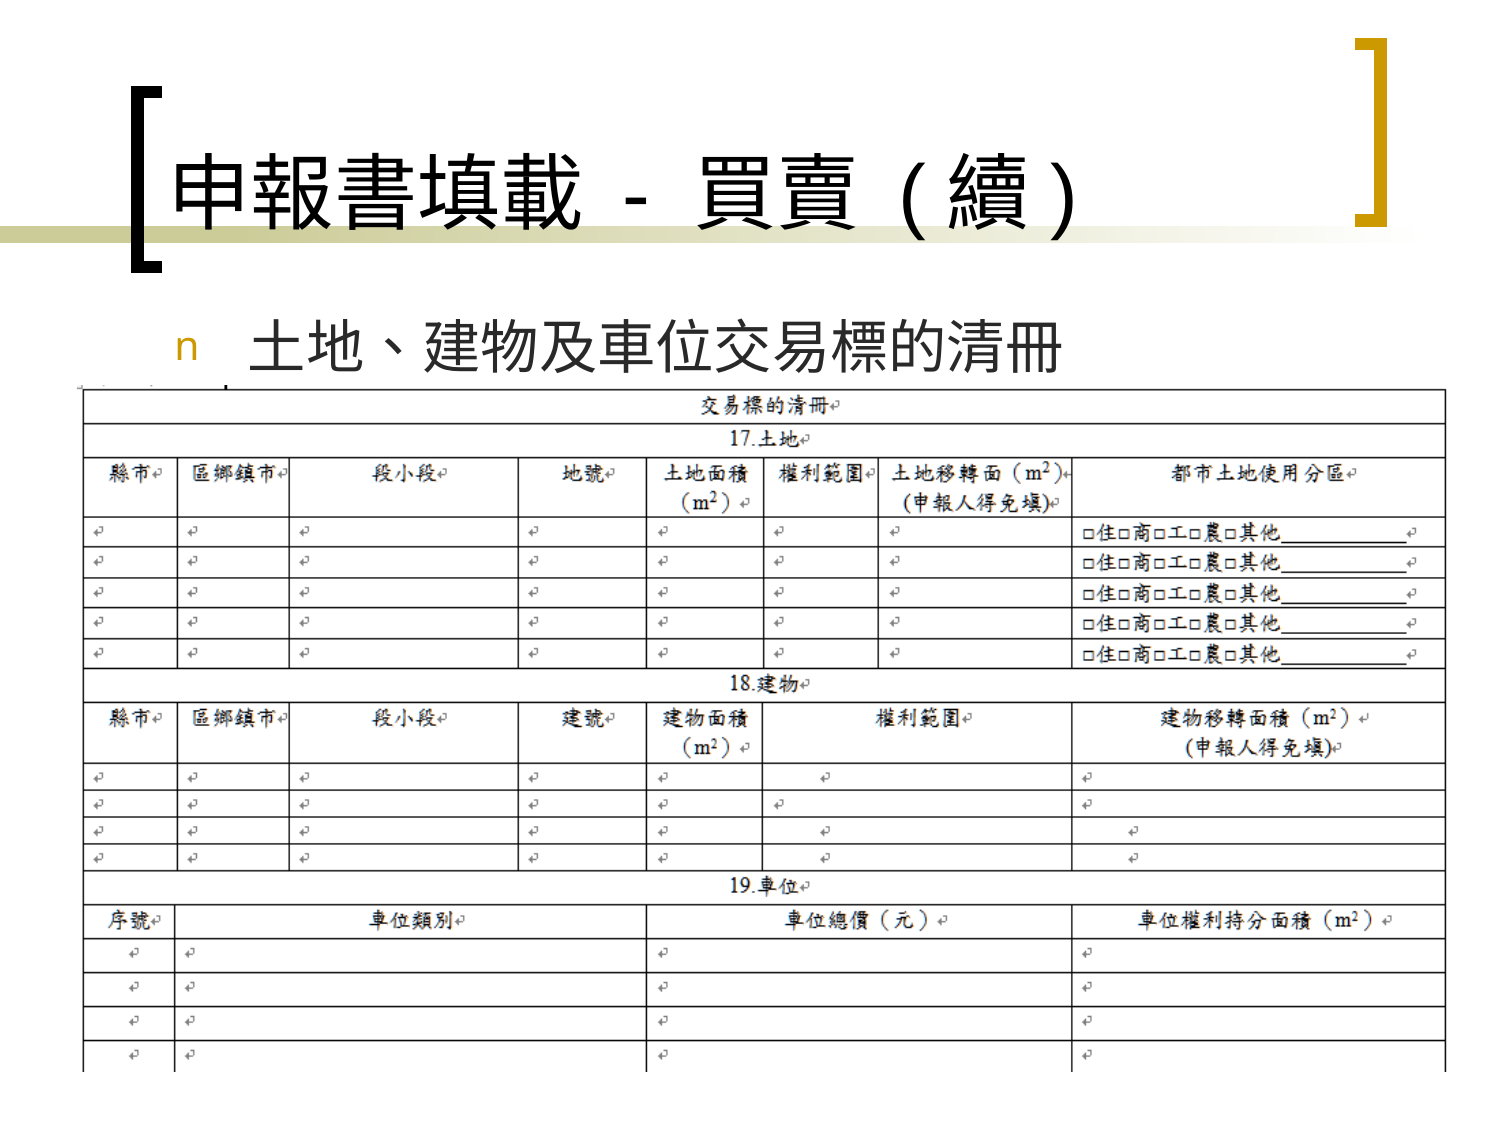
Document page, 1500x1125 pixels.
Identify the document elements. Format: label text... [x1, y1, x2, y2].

picture [76, 385, 1447, 1072]
title 申報書填載 - 買賣 (續) [152, 15, 1328, 248]
list 土地、建物及車位交易標的清冊 [159, 302, 1417, 385]
